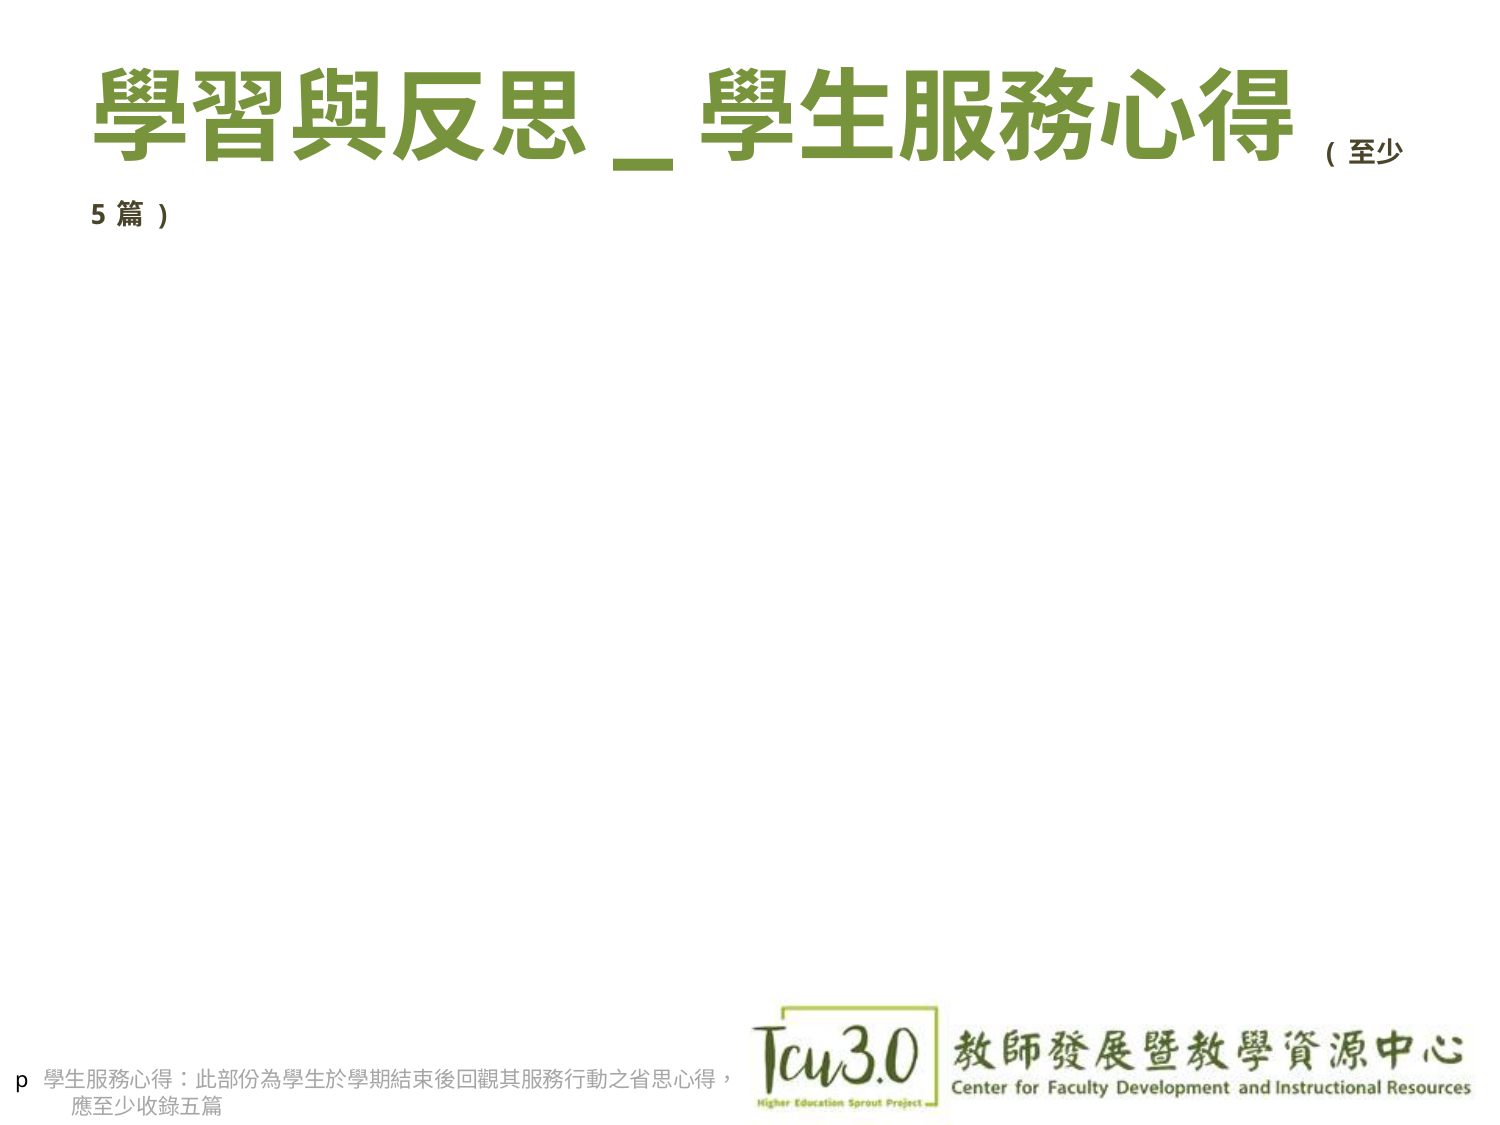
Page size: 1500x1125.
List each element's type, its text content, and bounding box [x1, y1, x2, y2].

text_box 學生服務心得：此部份為學生於學期結束後回觀其服務行動之省思心得，應至少收錄五篇 [0, 1058, 751, 1125]
title 學習與反思_學生服務心得(至少5篇) [75, 45, 1426, 233]
